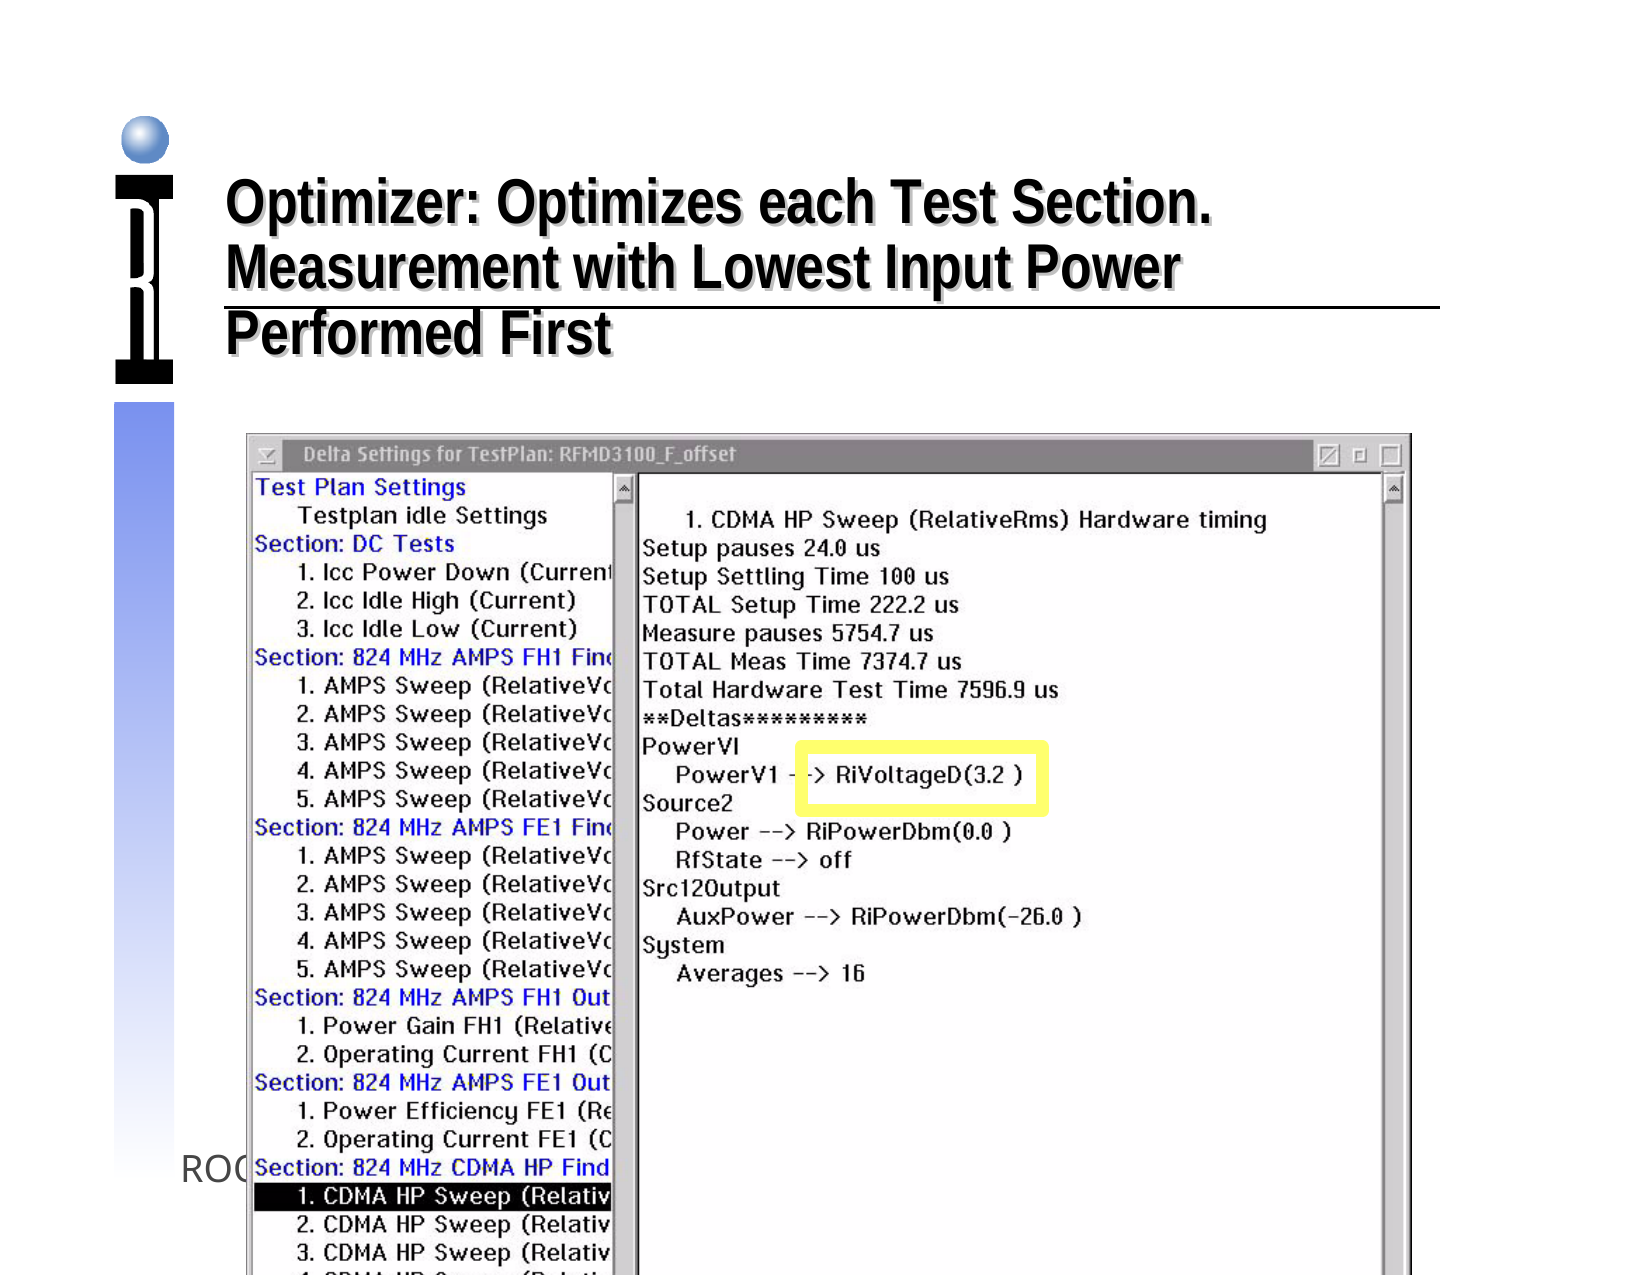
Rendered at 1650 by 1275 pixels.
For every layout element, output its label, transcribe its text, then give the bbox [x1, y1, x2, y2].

text_box Optimizer: Optimizes each Test Section. Measurement with Lowest Input Power Performed First [225, 171, 1447, 444]
picture [246, 433, 1412, 1275]
